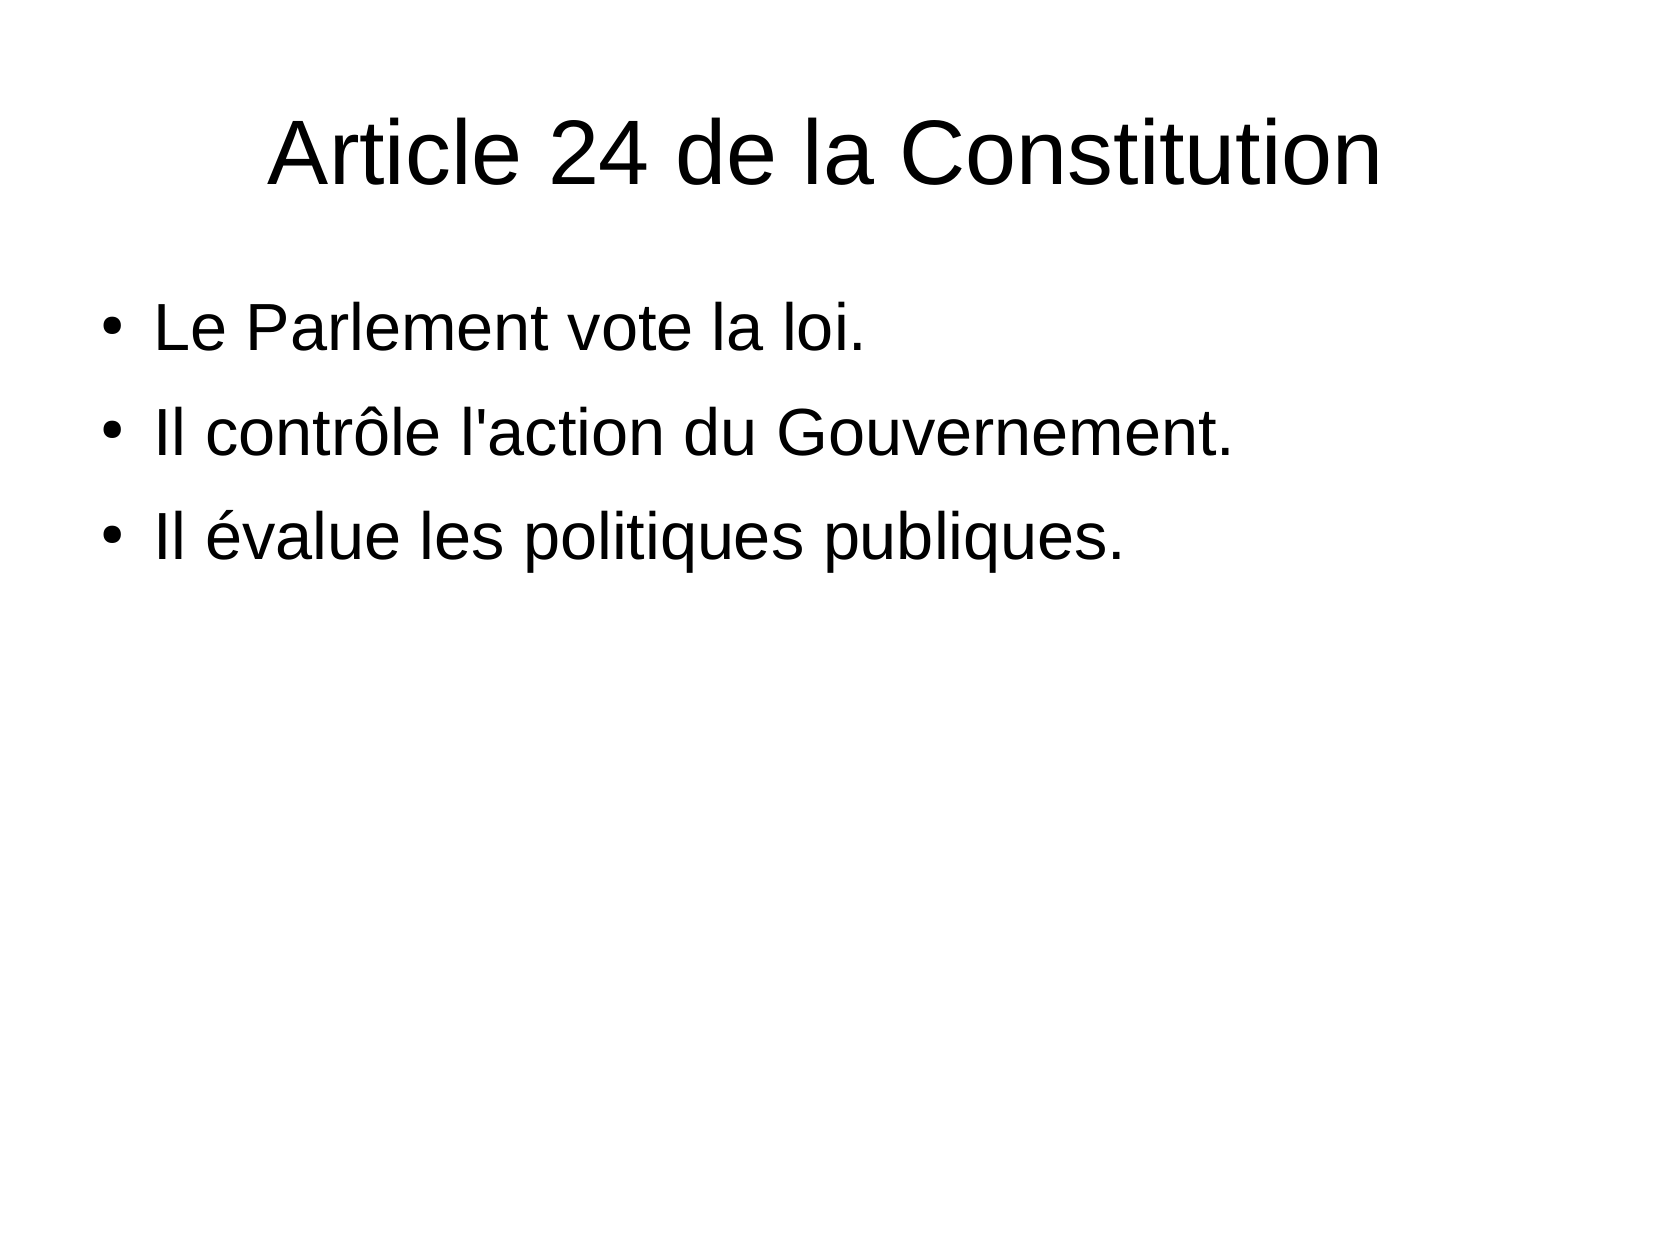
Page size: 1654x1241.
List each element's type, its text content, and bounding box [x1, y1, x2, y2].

list Le Parlement vote la loi. Il contrôle l'action du Gouvernement. Il évalue les politiques publiques. [82, 290, 1571, 1010]
title Article 24 de la Constitution [82, 49, 1571, 257]
